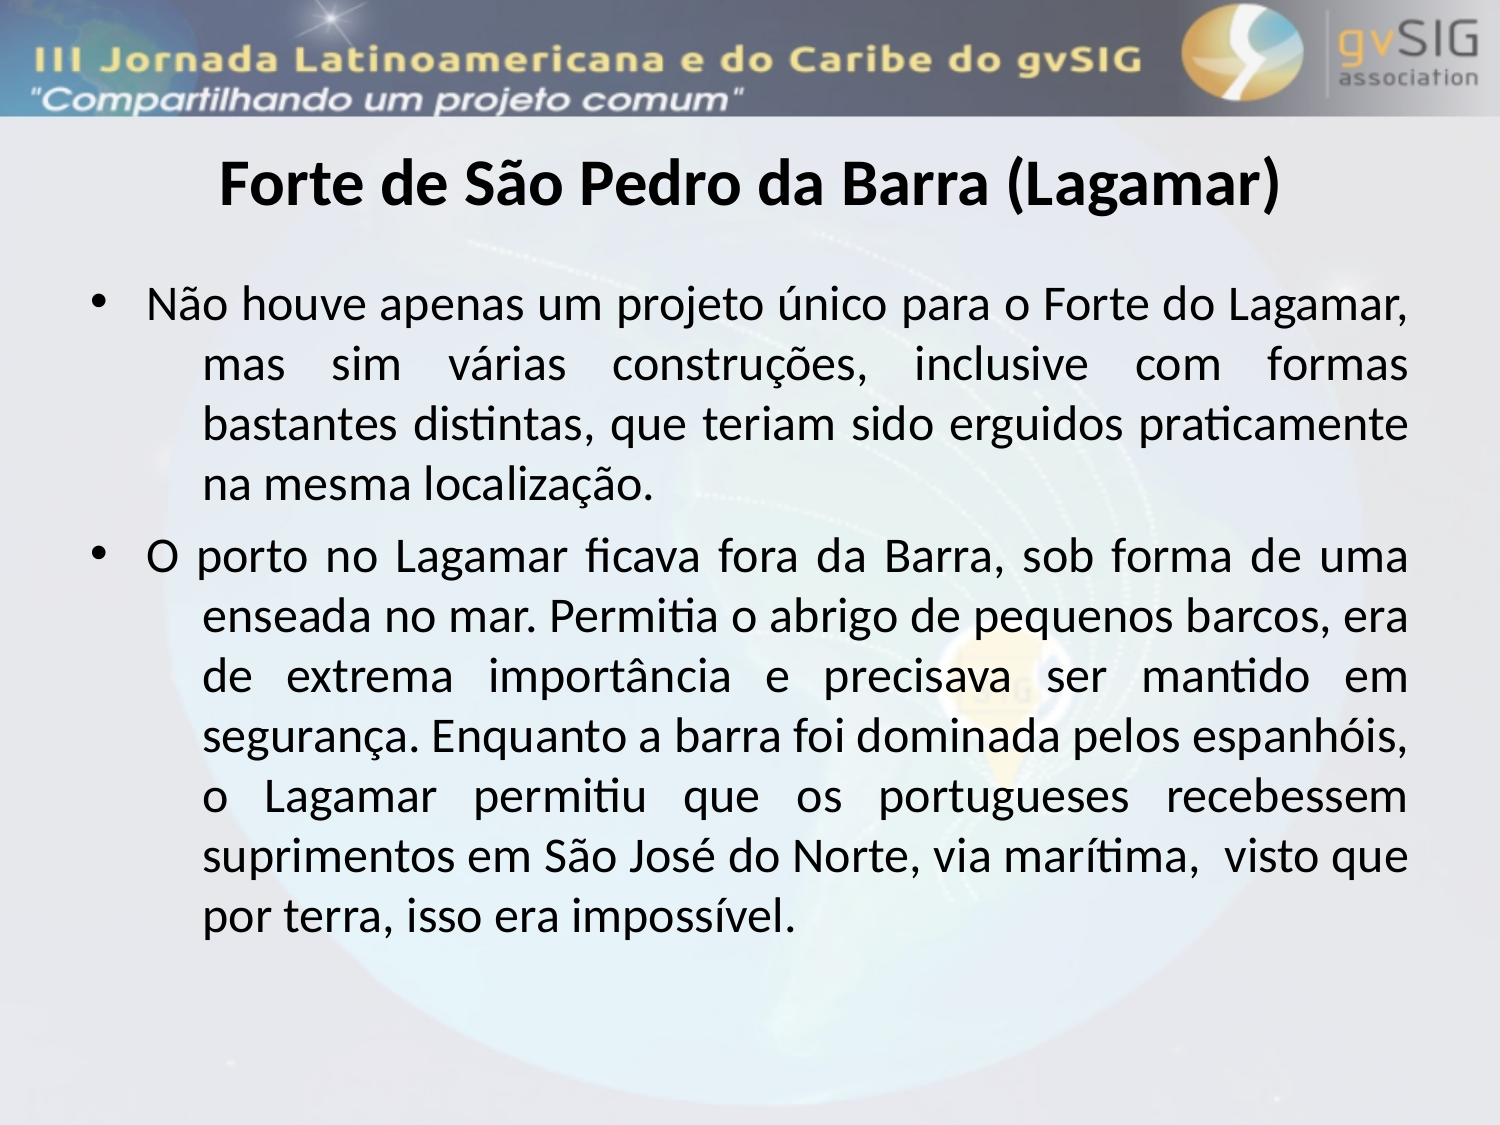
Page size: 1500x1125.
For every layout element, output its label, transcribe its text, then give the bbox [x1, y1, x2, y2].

title Forte de São Pedro da Barra (Lagamar) [76, 125, 1427, 313]
list Não houve apenas um projeto único para o Forte do Lagamar, mas sim várias construções, inclusive com formas bastantes distintas, que teriam sido erguidos praticamente na mesma localização. O porto no Lagamar ficava fora da Barra, sob forma de uma enseada no mar. Permitia o abrigo de pequenos barcos, era de extrema importância e precisava ser mantido em segurança. Enquanto a barra foi dominada pelos espanhóis, o Lagamar permitiu que os portugueses recebessem suprimentos em São José do Norte, via marítima, visto que por terra, isso era impossível. [75, 262, 1426, 1005]
